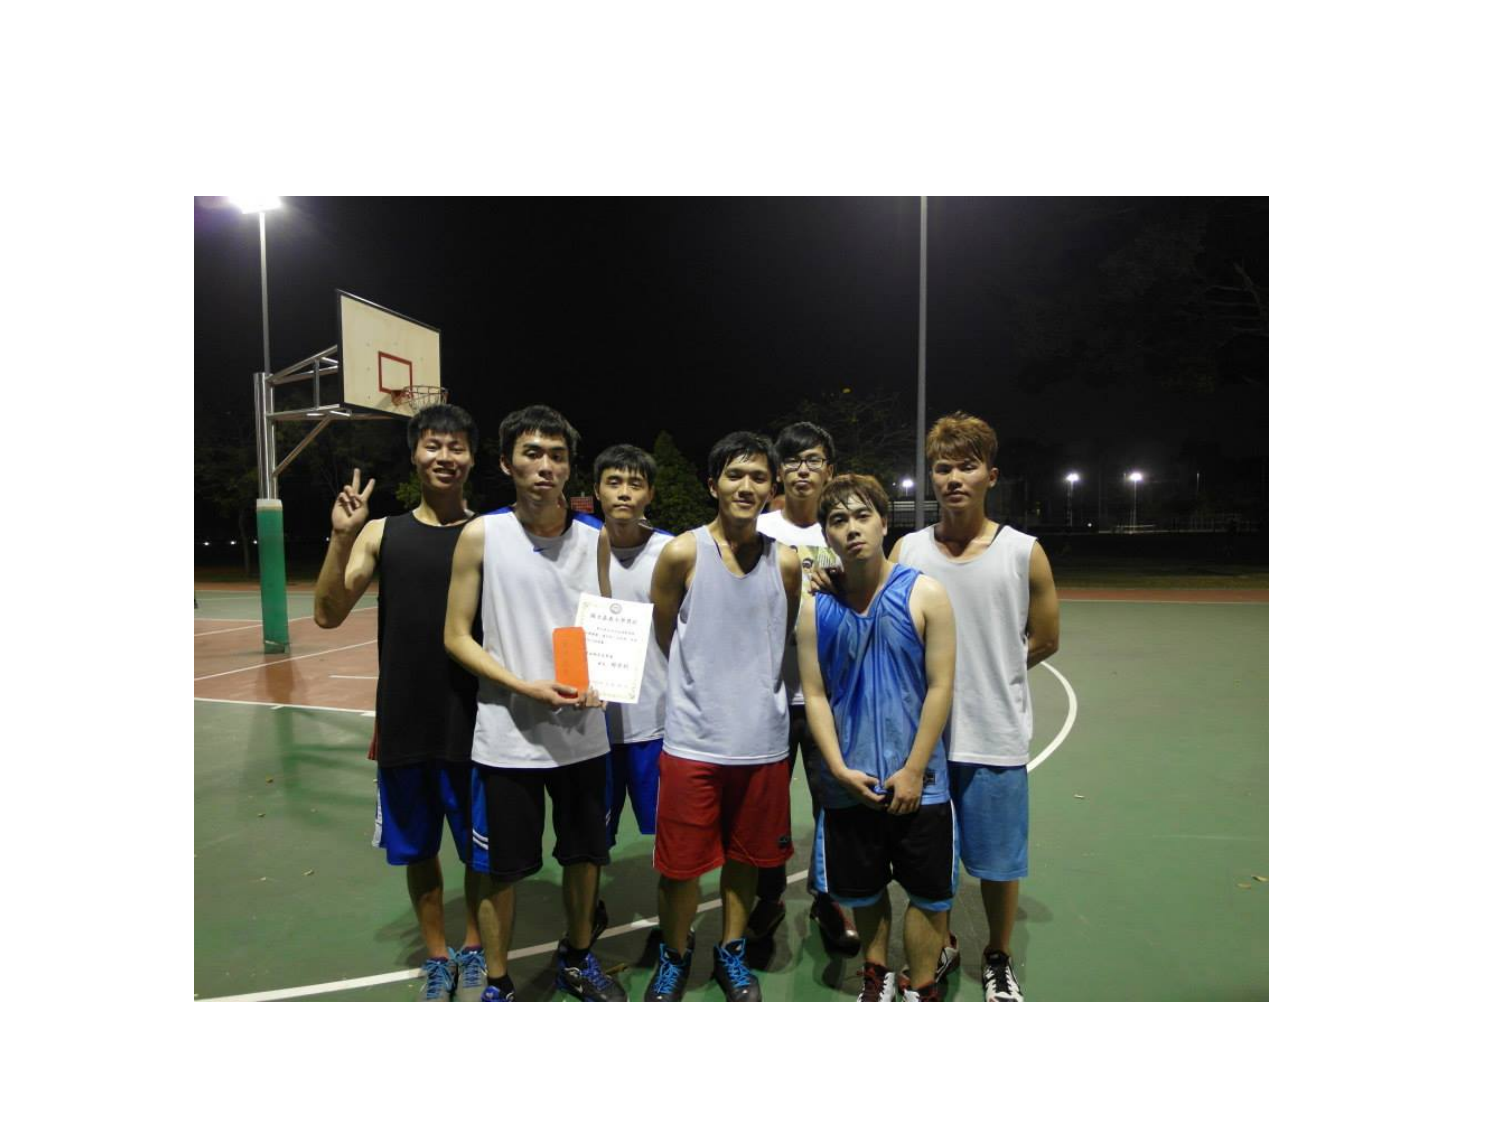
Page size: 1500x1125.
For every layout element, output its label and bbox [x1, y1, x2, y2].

picture [194, 196, 1269, 1002]
